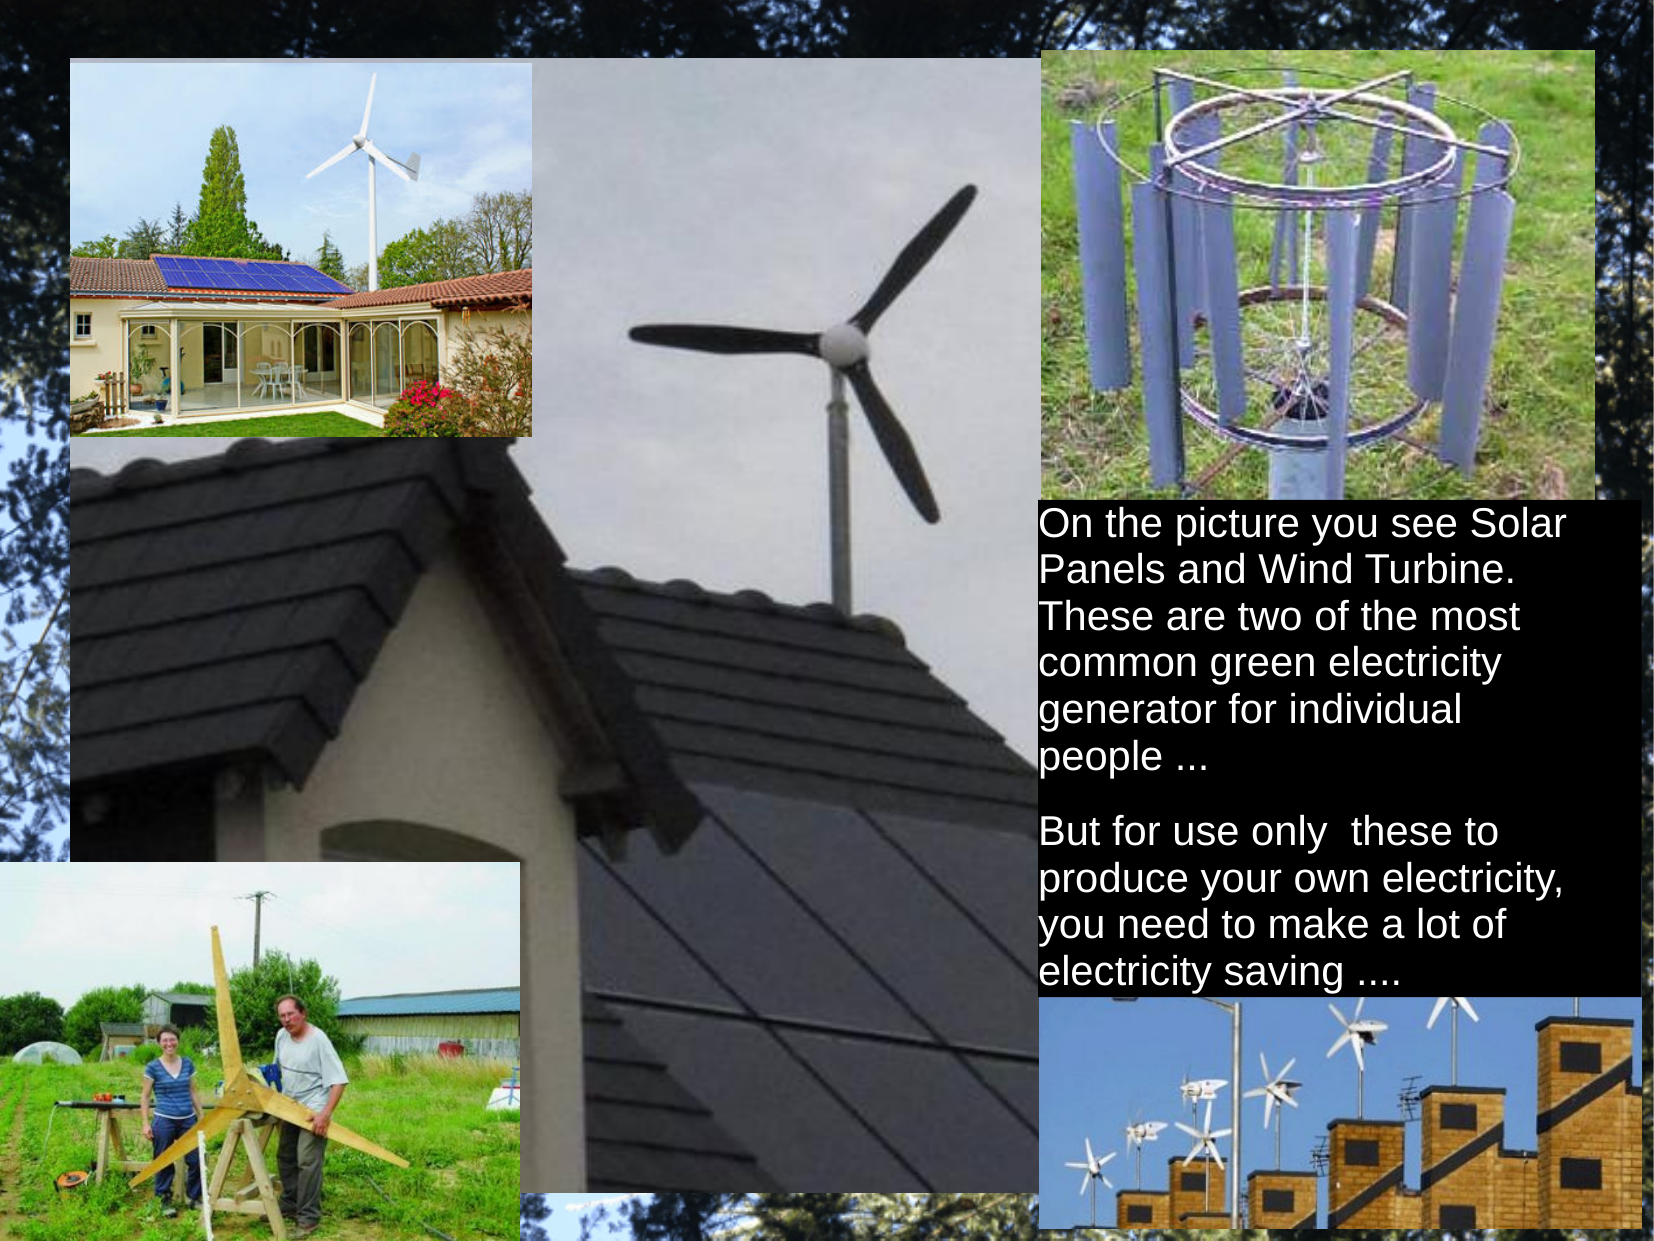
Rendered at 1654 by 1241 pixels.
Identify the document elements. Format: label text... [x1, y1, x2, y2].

text_box [1642, 507, 1654, 579]
list On the picture you see Solar Panels and Wind Turbine. These are two of the most common green electricity generator for individual people ... But for use only these to produce your own electricity, you need to make a lot of electricity saving .... [1038, 499, 1642, 998]
picture [0, 0, 1654, 1241]
